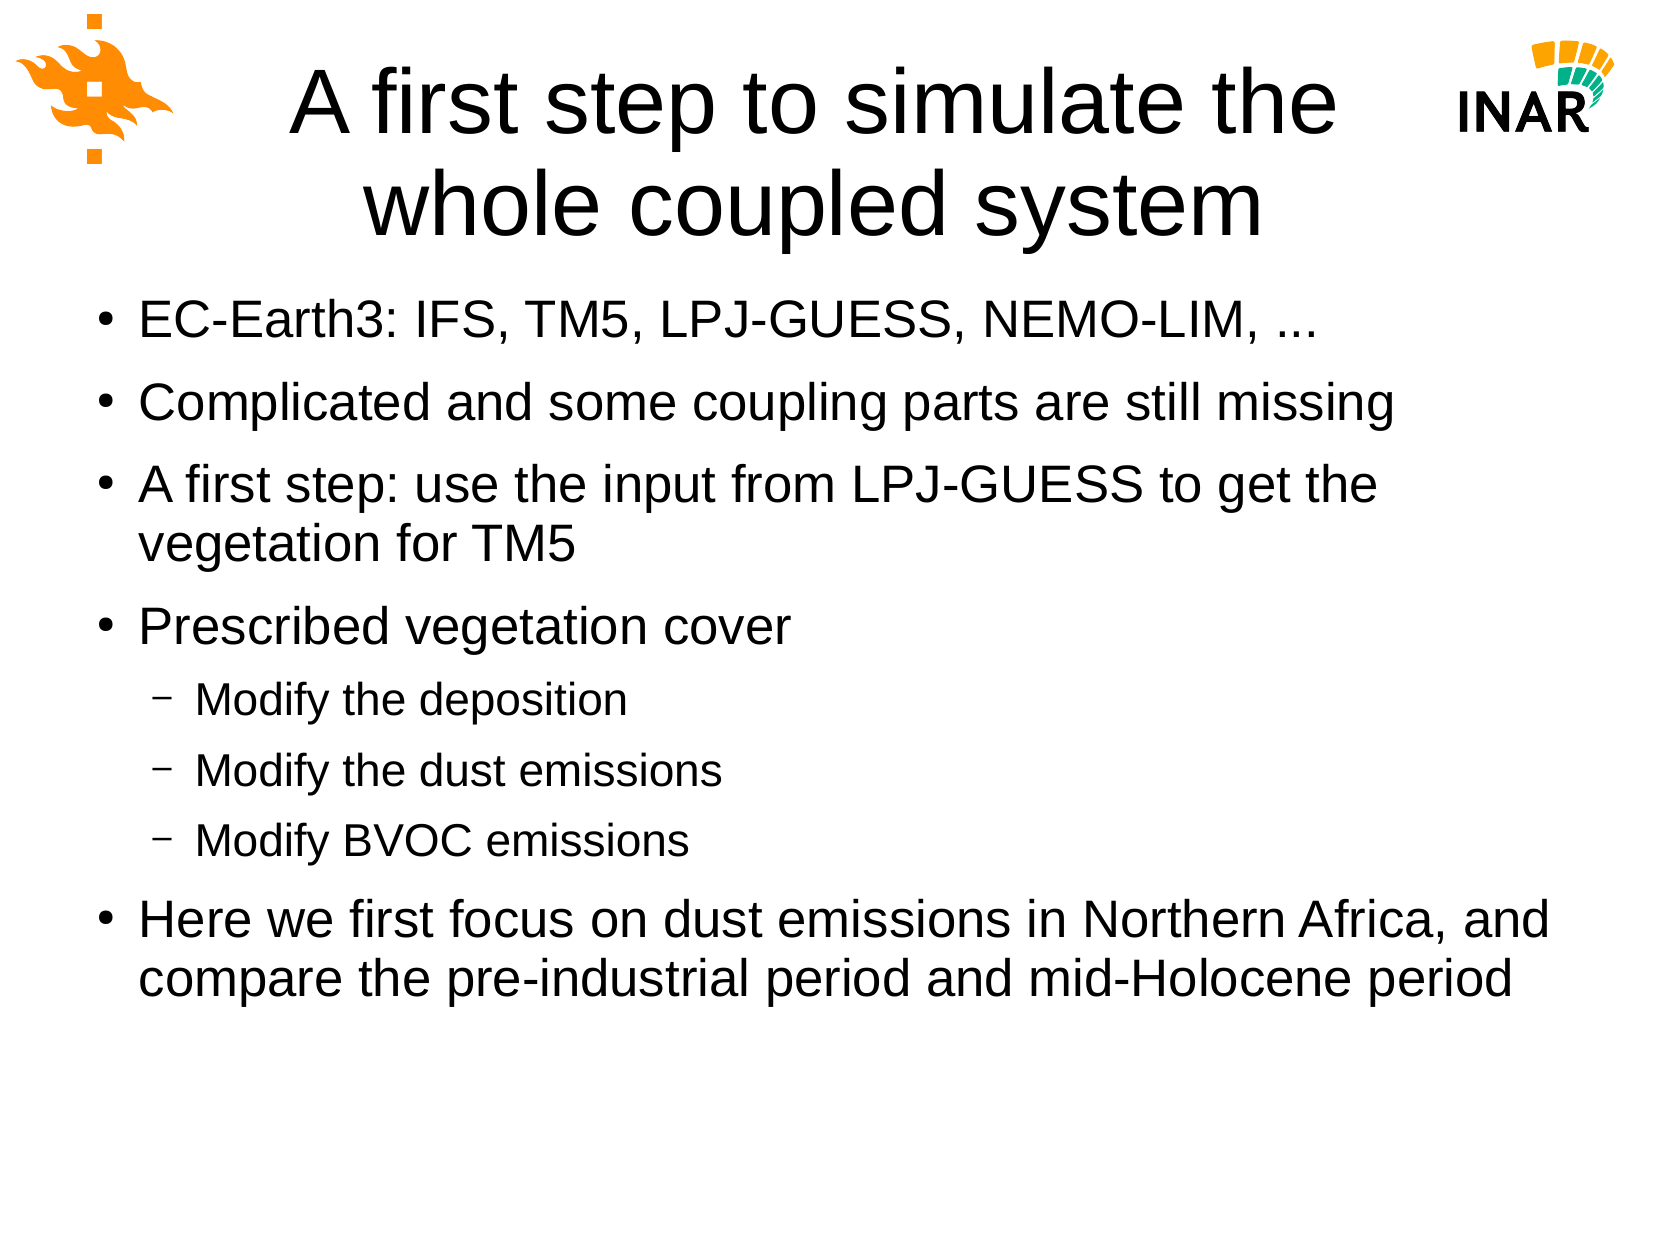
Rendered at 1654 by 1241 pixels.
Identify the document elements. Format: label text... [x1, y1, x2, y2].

picture [1417, 1, 1652, 179]
picture [0, 0, 188, 178]
title A first step to simulate the whole coupled system [177, 49, 1453, 257]
list EC-Earth3: IFS, TM5, LPJ-GUESS, NEMO-LIM, ... Complicated and some coupling parts are still missing A first step: use the input from LPJ-GUESS to get the vegetation for TM5 Prescribed vegetation cover Modify the deposition Modify the dust emissions Modify BVOC emissions Here we first focus on dust emissions in Northern Africa, and compare the pre-industrial period and mid-Holocene period [82, 290, 1571, 1010]
